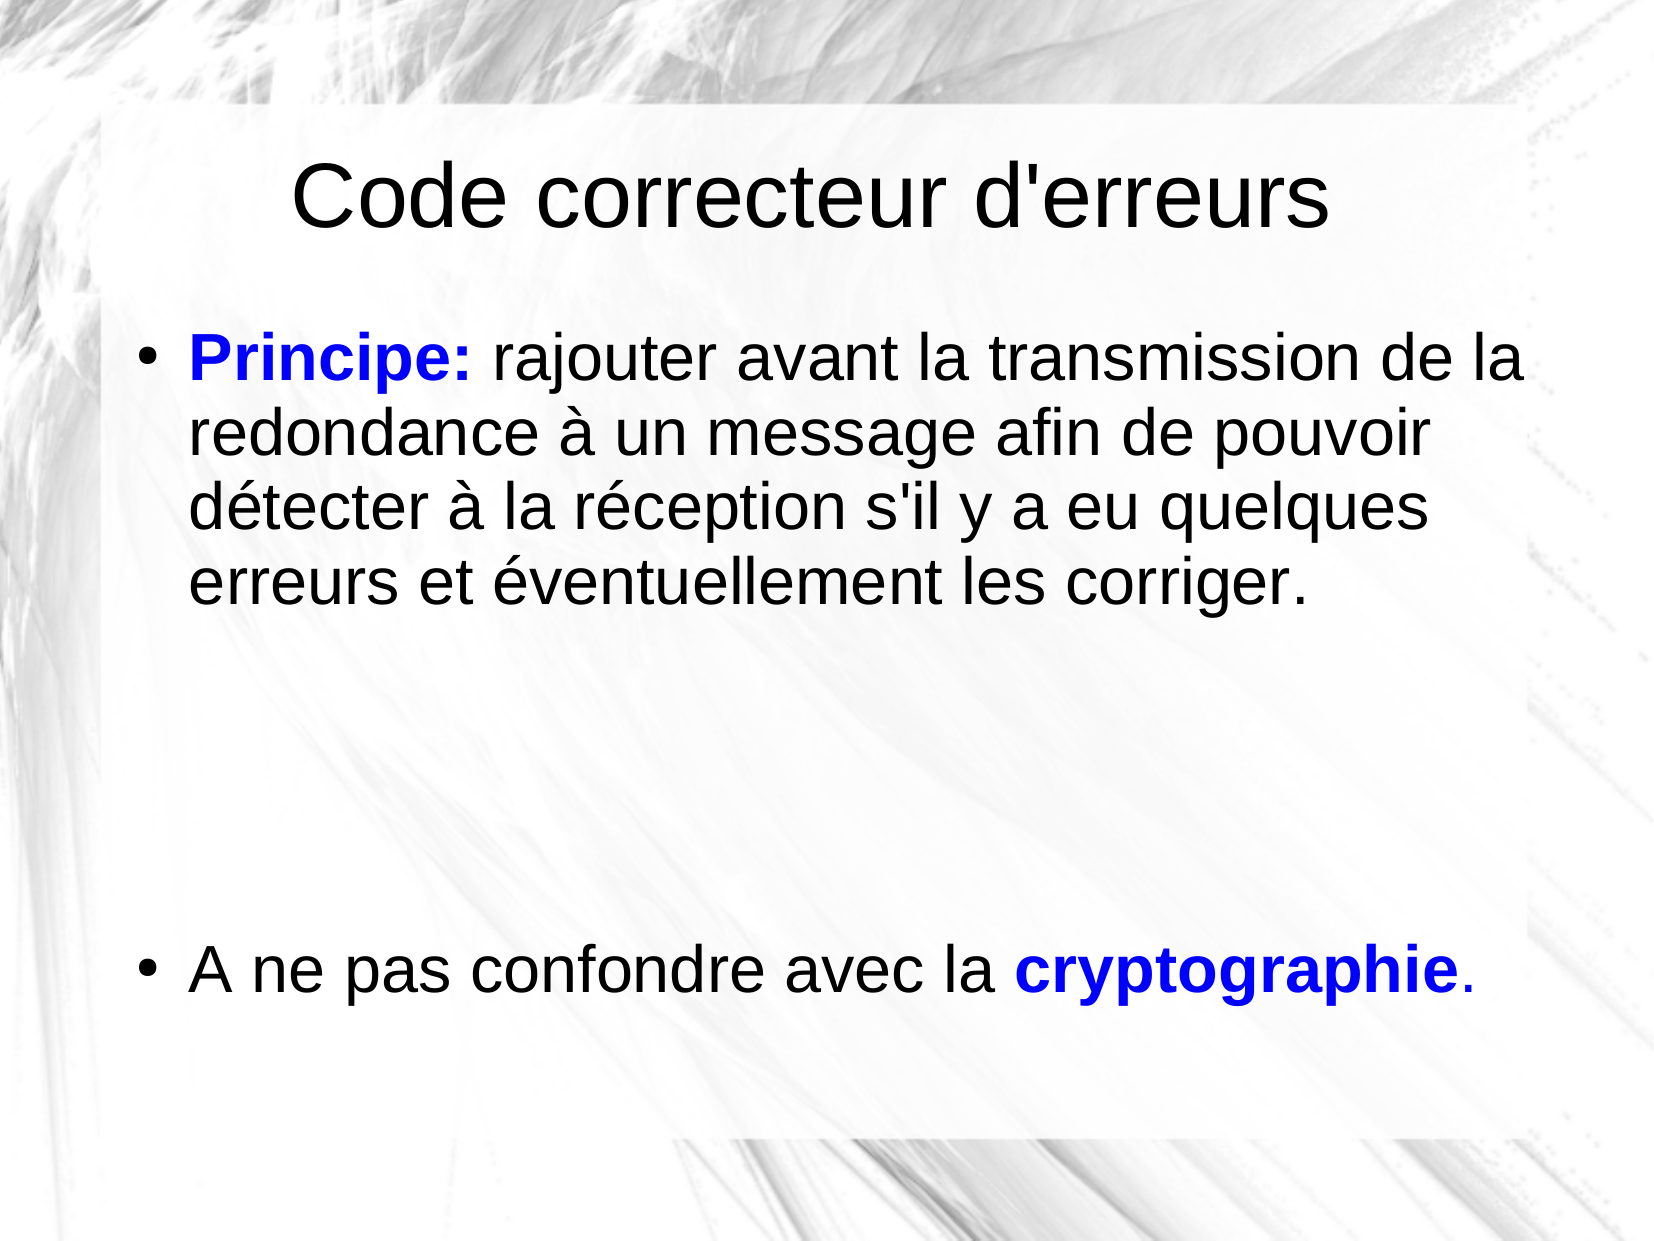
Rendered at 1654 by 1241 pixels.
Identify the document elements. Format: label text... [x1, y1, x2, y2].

list Principe: rajouter avant la transmission de la redondance à un message afin de pouvoir détecter à la réception s'il y a eu quelques erreurs et éventuellement les corriger. A ne pas confondre avec la cryptographie. [118, 319, 1571, 1139]
picture [0, 0, 1654, 1241]
title Code correcteur d'erreurs [118, 112, 1506, 281]
